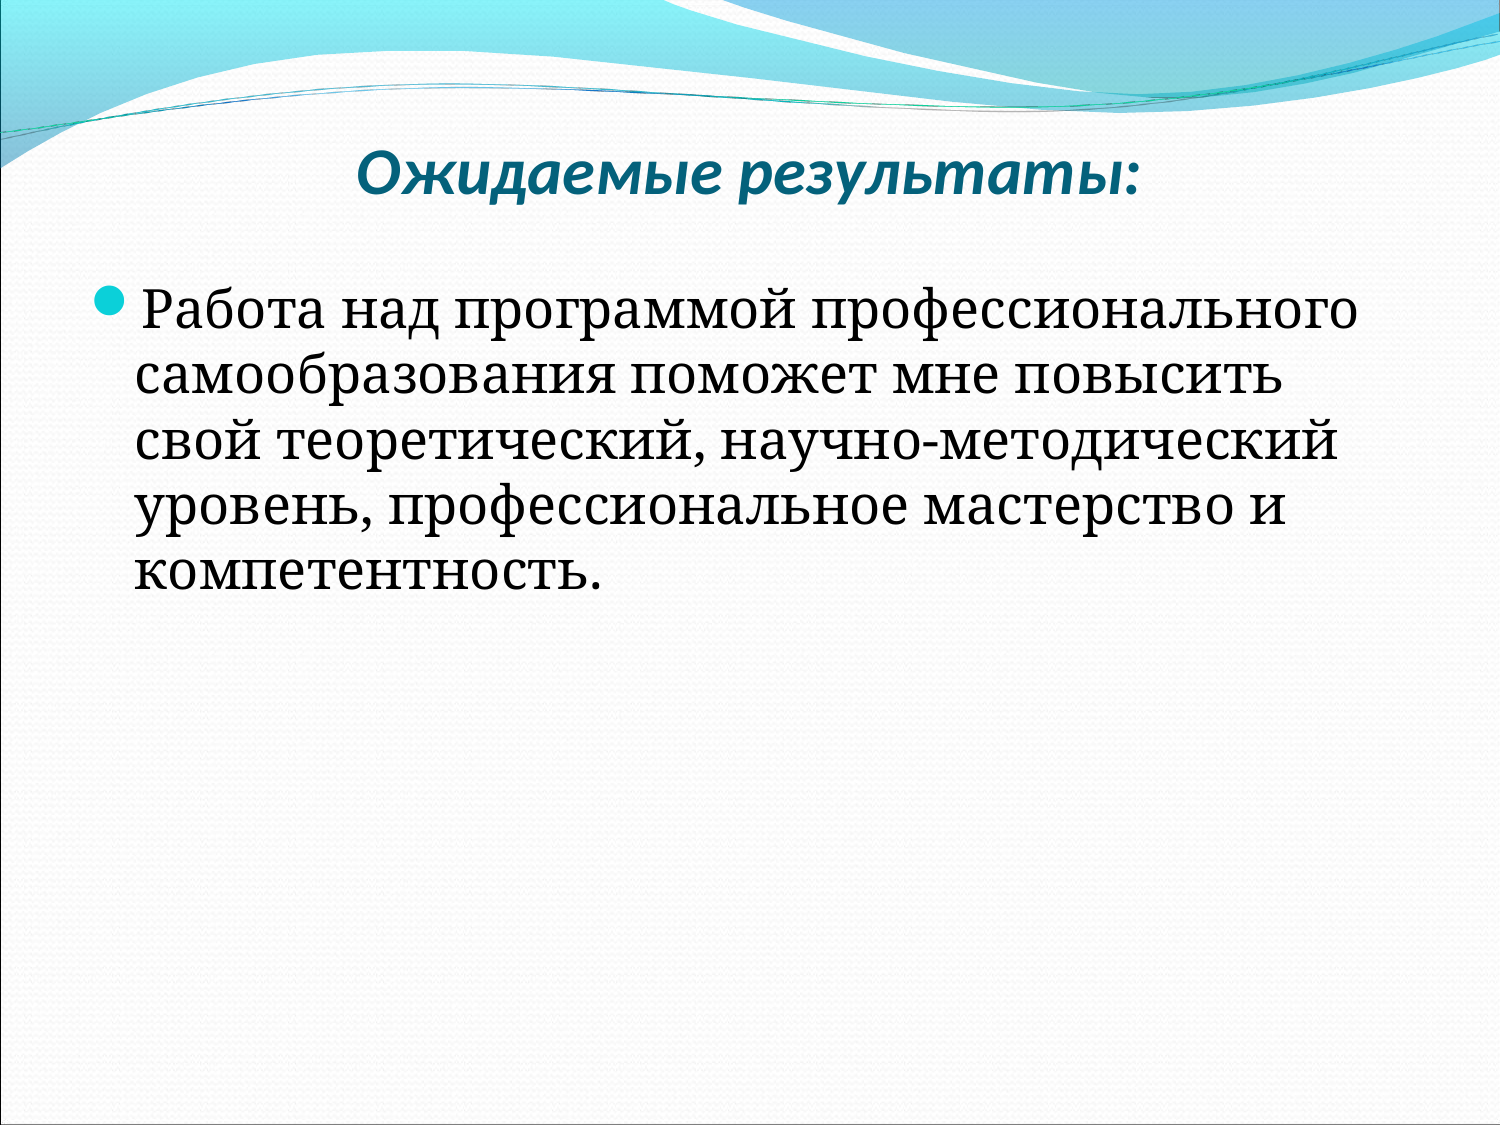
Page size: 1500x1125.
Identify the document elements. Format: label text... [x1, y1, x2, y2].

title Ожидаемые результаты: [75, 115, 1426, 208]
picture [0, 0, 1500, 1125]
list Работа над программой профессионального самообразования поможет мне повысить свой теоретический, научно-методический уровень, профессиональное мастерство и компетентность. [75, 267, 1426, 1038]
